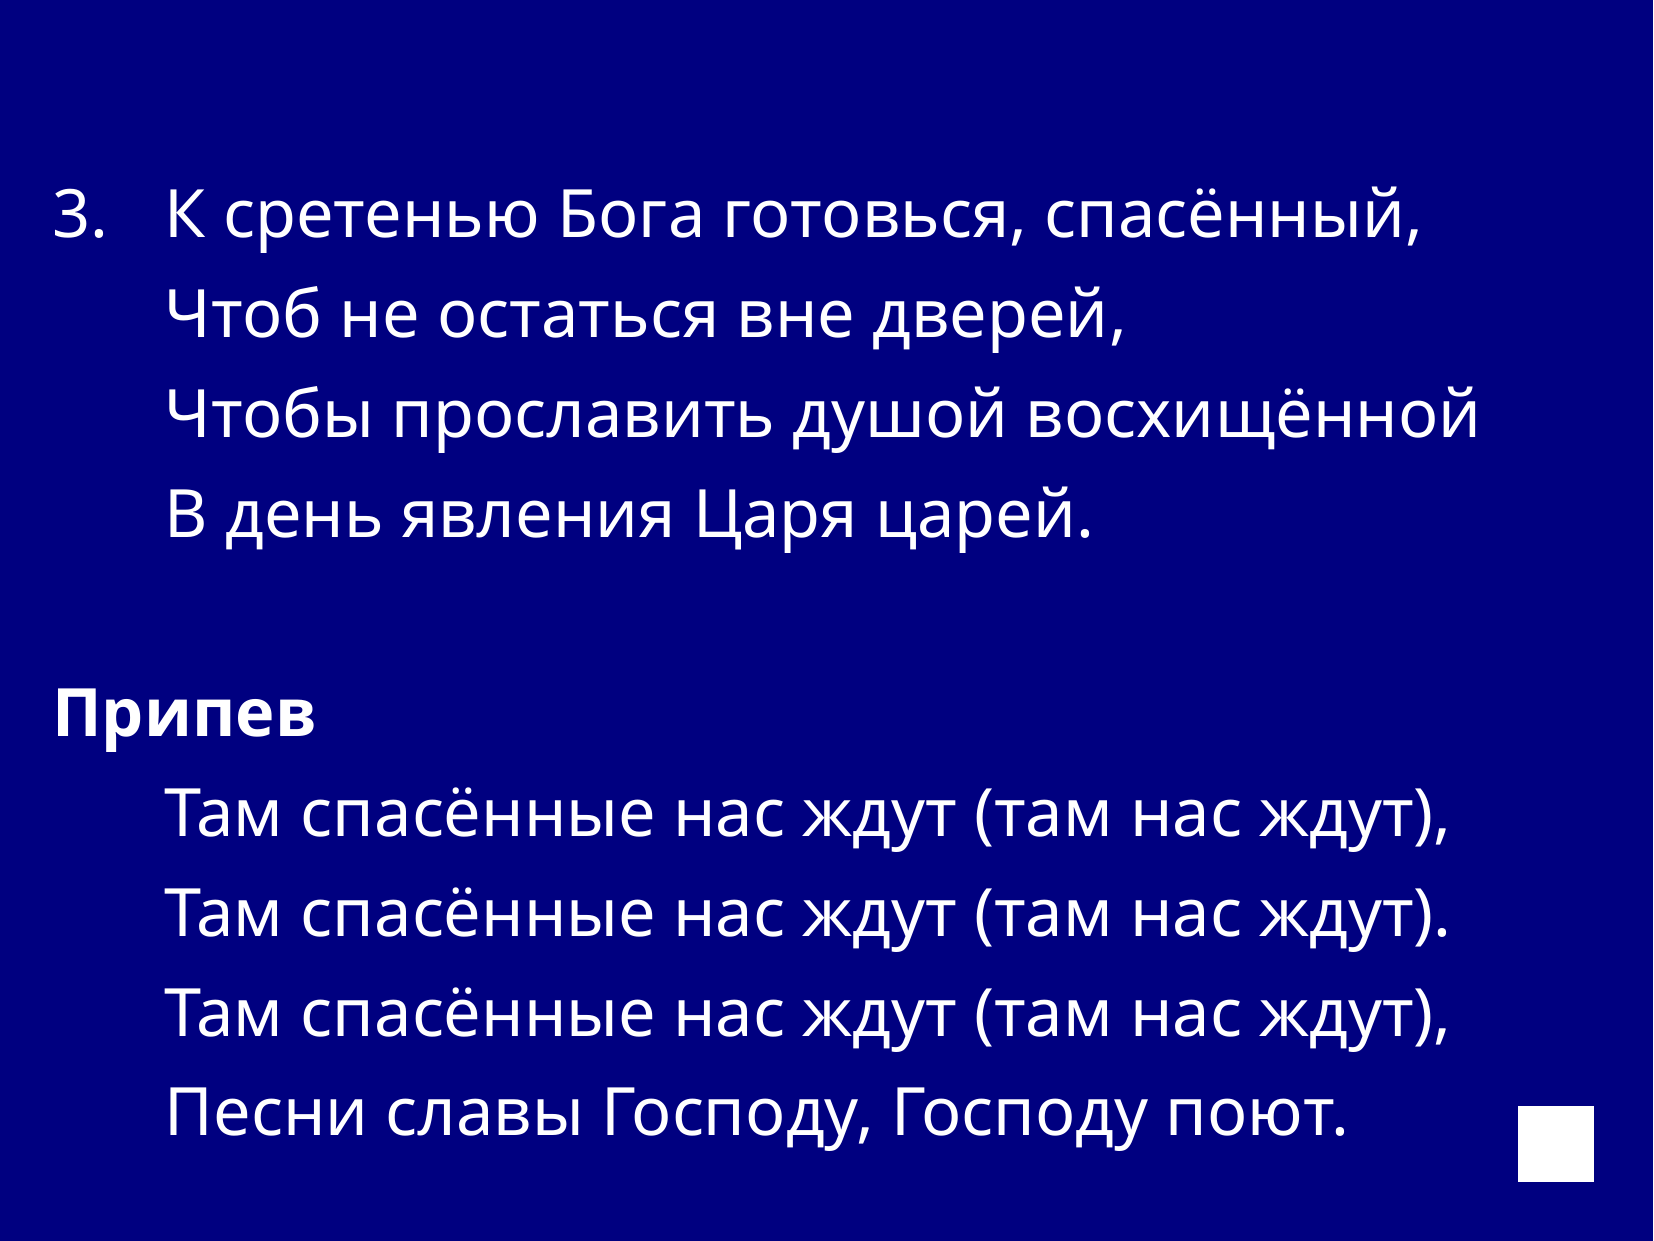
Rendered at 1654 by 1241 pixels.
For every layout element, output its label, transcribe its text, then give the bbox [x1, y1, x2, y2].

text_box 3. К сретенью Бога готовься, спасённый, Чтоб не остаться вне дверей, Чтобы прославить душой восхищённой В день явления Царя царей. Припев Там спасённые нас ждут (там нас ждут), Там спасённые нас ждут (там нас ждут). Там спасённые нас ждут (там нас ждут), Песни славы Господу, Господу поют. [37, 150, 1653, 1163]
text_box [1518, 1163, 1594, 1182]
